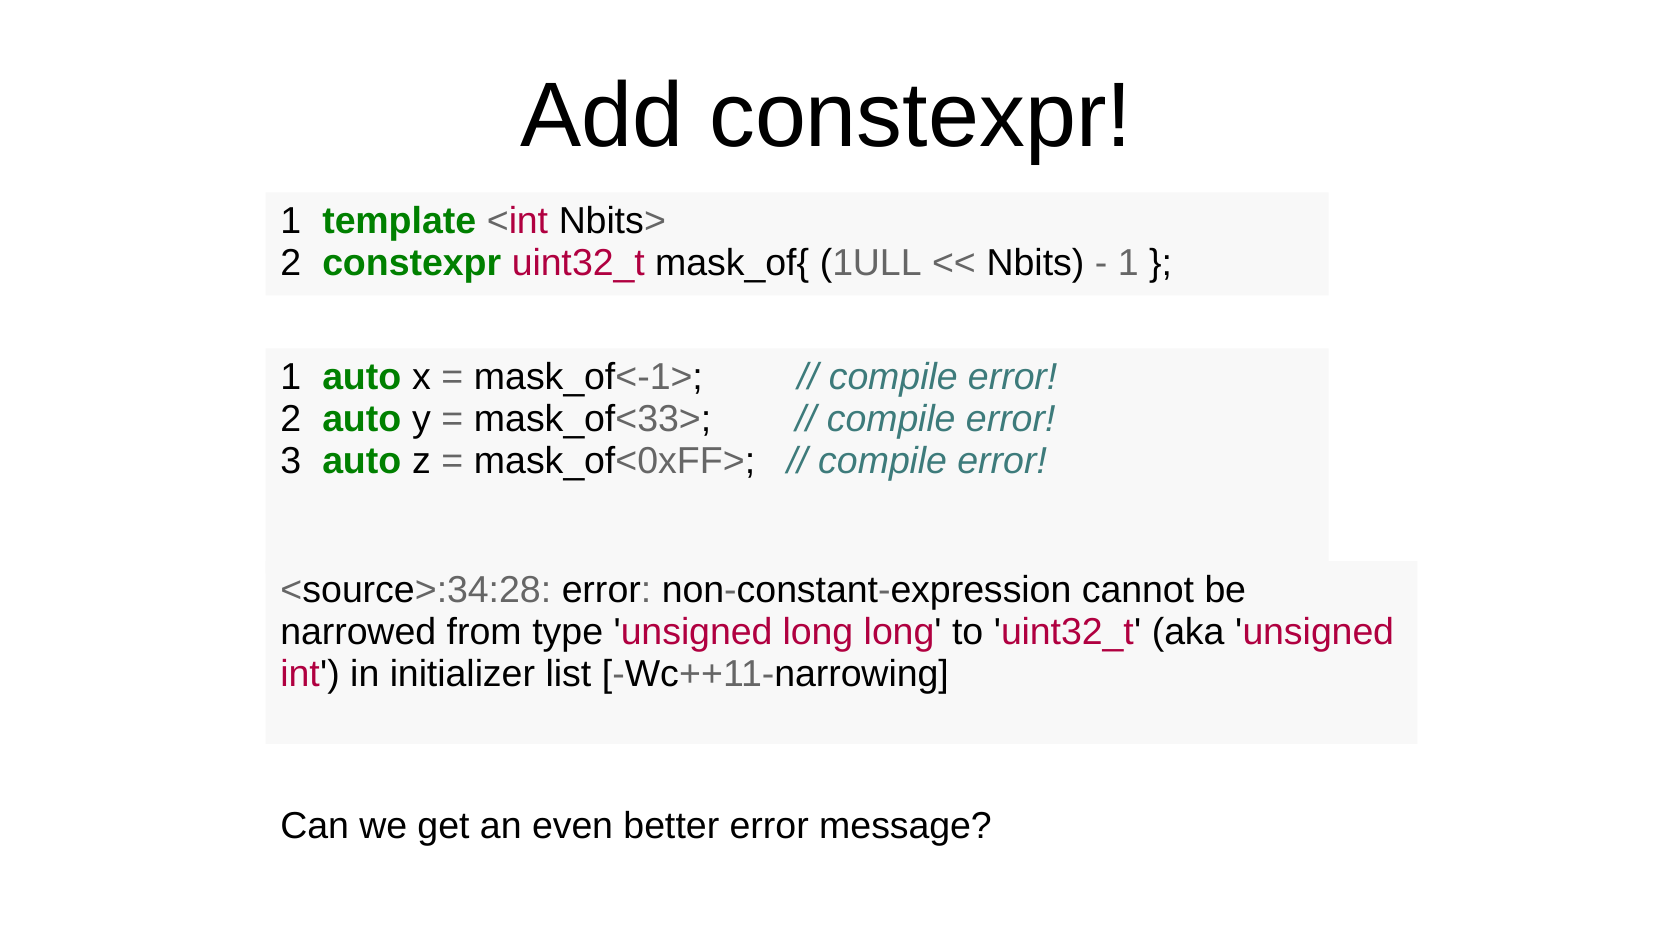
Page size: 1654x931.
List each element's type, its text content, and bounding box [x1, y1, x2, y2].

text_box Can we get an even better error message? [265, 797, 1241, 855]
text_box <source>:34:28: error: non-constant-expression cannot be narrowed from type 'unsigned long long' to 'uint32_t' (aka 'unsigned int') in initializer list [-Wc++11-narrowing] [265, 561, 1418, 744]
text_box 1 auto x = mask_of<-1>; // compile error! 2 auto y = mask_of<33>; // compile error! 3 auto z = mask_of<0xFF>; // compile error! [265, 348, 1329, 561]
title Add constexpr! [82, 37, 1571, 193]
text_box 1 template <int Nbits> 2 constexpr uint32_t mask_of{ (1ULL << Nbits) - 1 }; [265, 192, 1329, 296]
